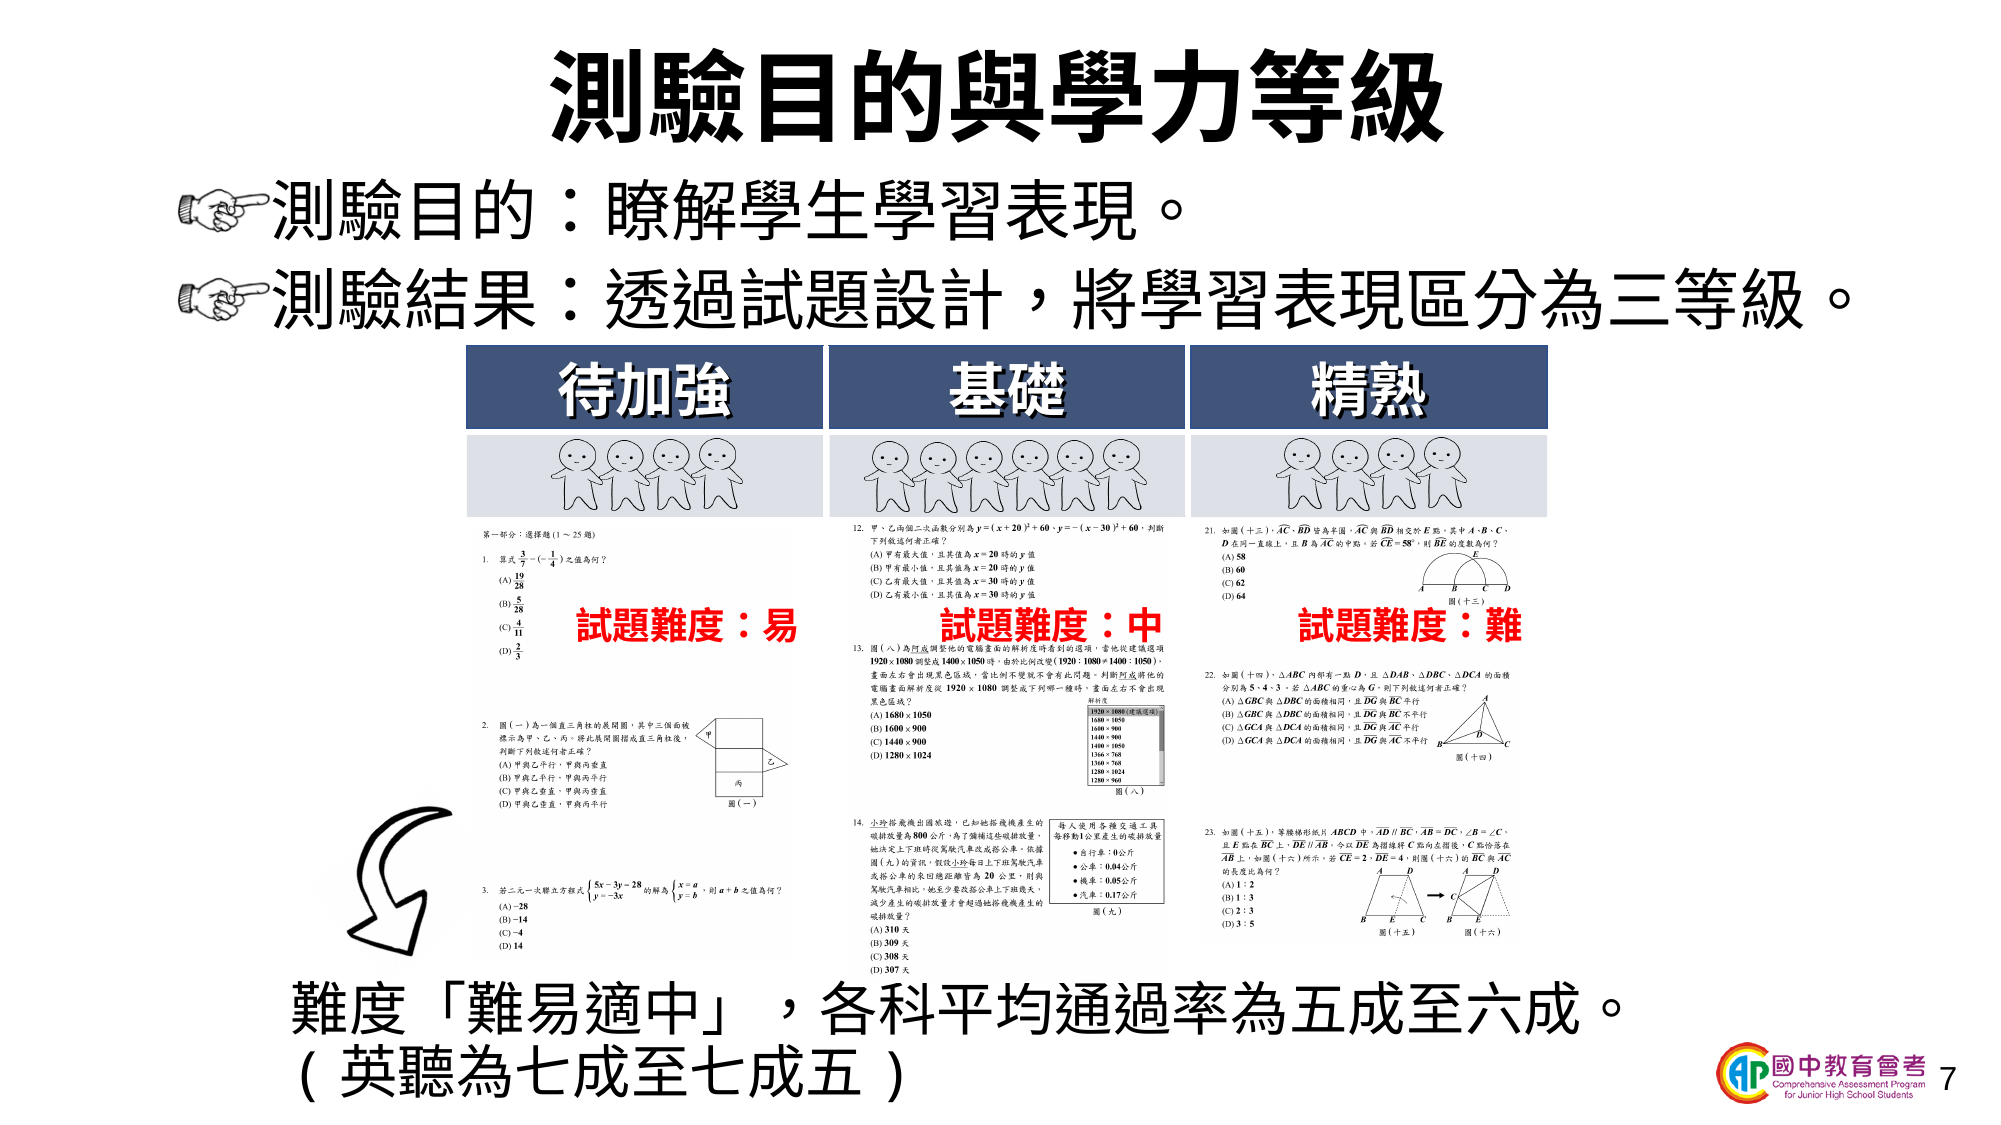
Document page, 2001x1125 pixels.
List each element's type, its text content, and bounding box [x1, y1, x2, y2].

text_box [830, 435, 1186, 517]
text_box [1191, 435, 1547, 517]
text_box 試題難度：中 [924, 594, 1185, 649]
picture [844, 517, 1173, 983]
picture [551, 438, 743, 511]
text_box [467, 435, 823, 517]
picture [1197, 520, 1519, 946]
list 測驗目的：瞭解學生學習表現。 測驗結果：透過試題設計，將學習表現區分為三等級。 [161, 170, 1823, 1027]
title 測驗目的與學力等級 [0, 1, 1995, 189]
text_box 試題難度：難 [1282, 594, 1543, 649]
text_box 精熟 [1191, 346, 1547, 428]
picture [864, 439, 1147, 513]
text_box 難度「難易適中」，各科平均通過率為五成至六成。(英聽為七成至七成五) [275, 972, 1599, 1090]
picture [1276, 437, 1467, 511]
picture [471, 528, 793, 958]
text_box 基礎 [829, 346, 1185, 428]
text_box 待加強 [467, 346, 823, 428]
text_box 試題難度：易 [560, 594, 821, 649]
text_box [1923, 1047, 2000, 1108]
